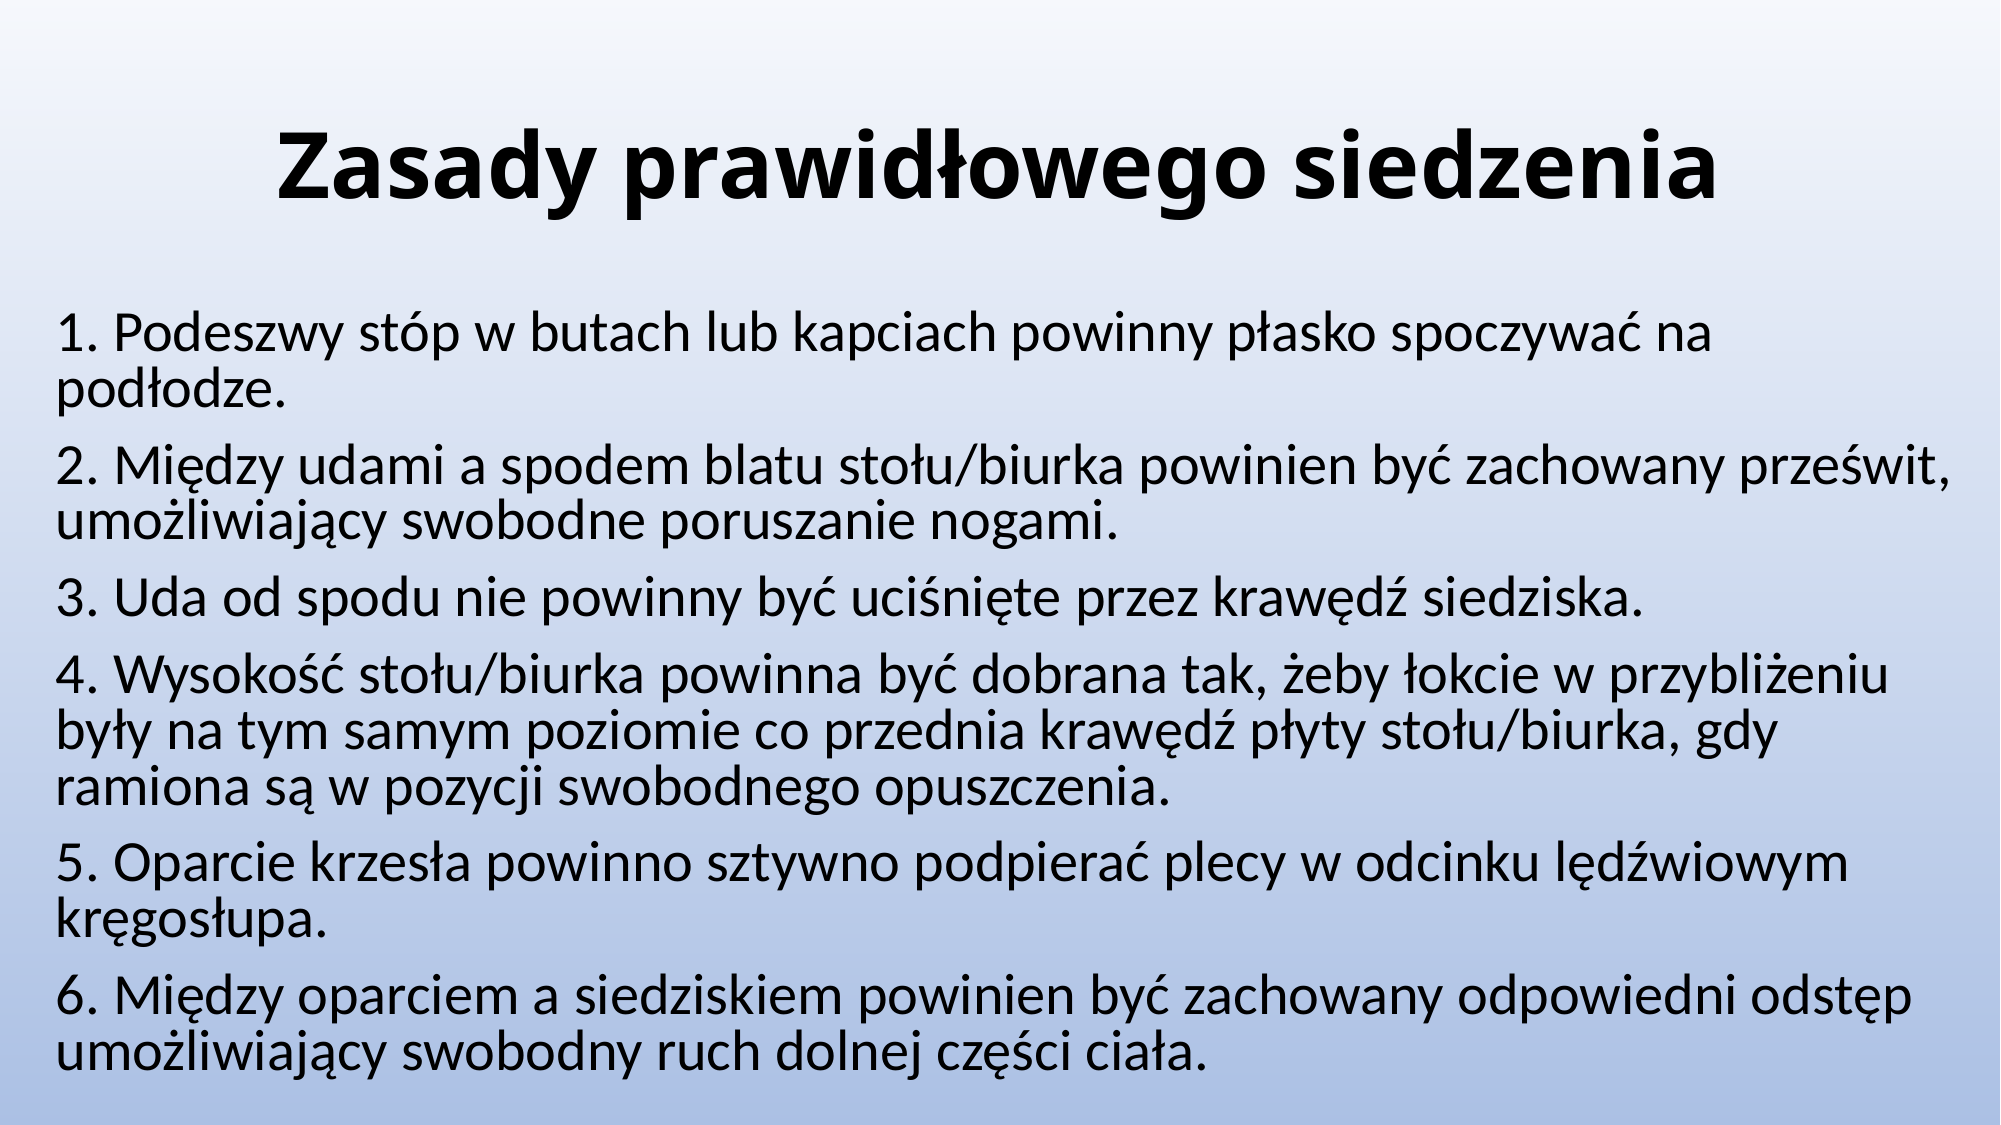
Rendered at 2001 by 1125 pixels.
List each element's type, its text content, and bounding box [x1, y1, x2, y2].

list 1. Podeszwy stóp w butach lub kapciach powinny płasko spoczywać na podłodze. 2. Między udami a spodem blatu stołu/biurka powinien być zachowany prześwit, umożliwiający swobodne poruszanie nogami. 3. Uda od spodu nie powinny być uciśnięte przez krawędź siedziska. 4. Wysokość stołu/biurka powinna być dobrana tak, żeby łokcie w przybliżeniu były na tym samym poziomie co przednia krawędź płyty stołu/biurka, gdy ramiona są w pozycji swobodnego opuszczenia. 5. Oparcie krzesła powinno sztywno podpierać plecy w odcinku lędźwiowym kręgosłupa. 6. Między oparciem a siedziskiem powinien być zachowany odpowiedni odstęp umożliwiający swobodny ruch dolnej części ciała. [40, 299, 1968, 1099]
title Zasady prawidłowego siedzenia [137, 59, 1863, 278]
